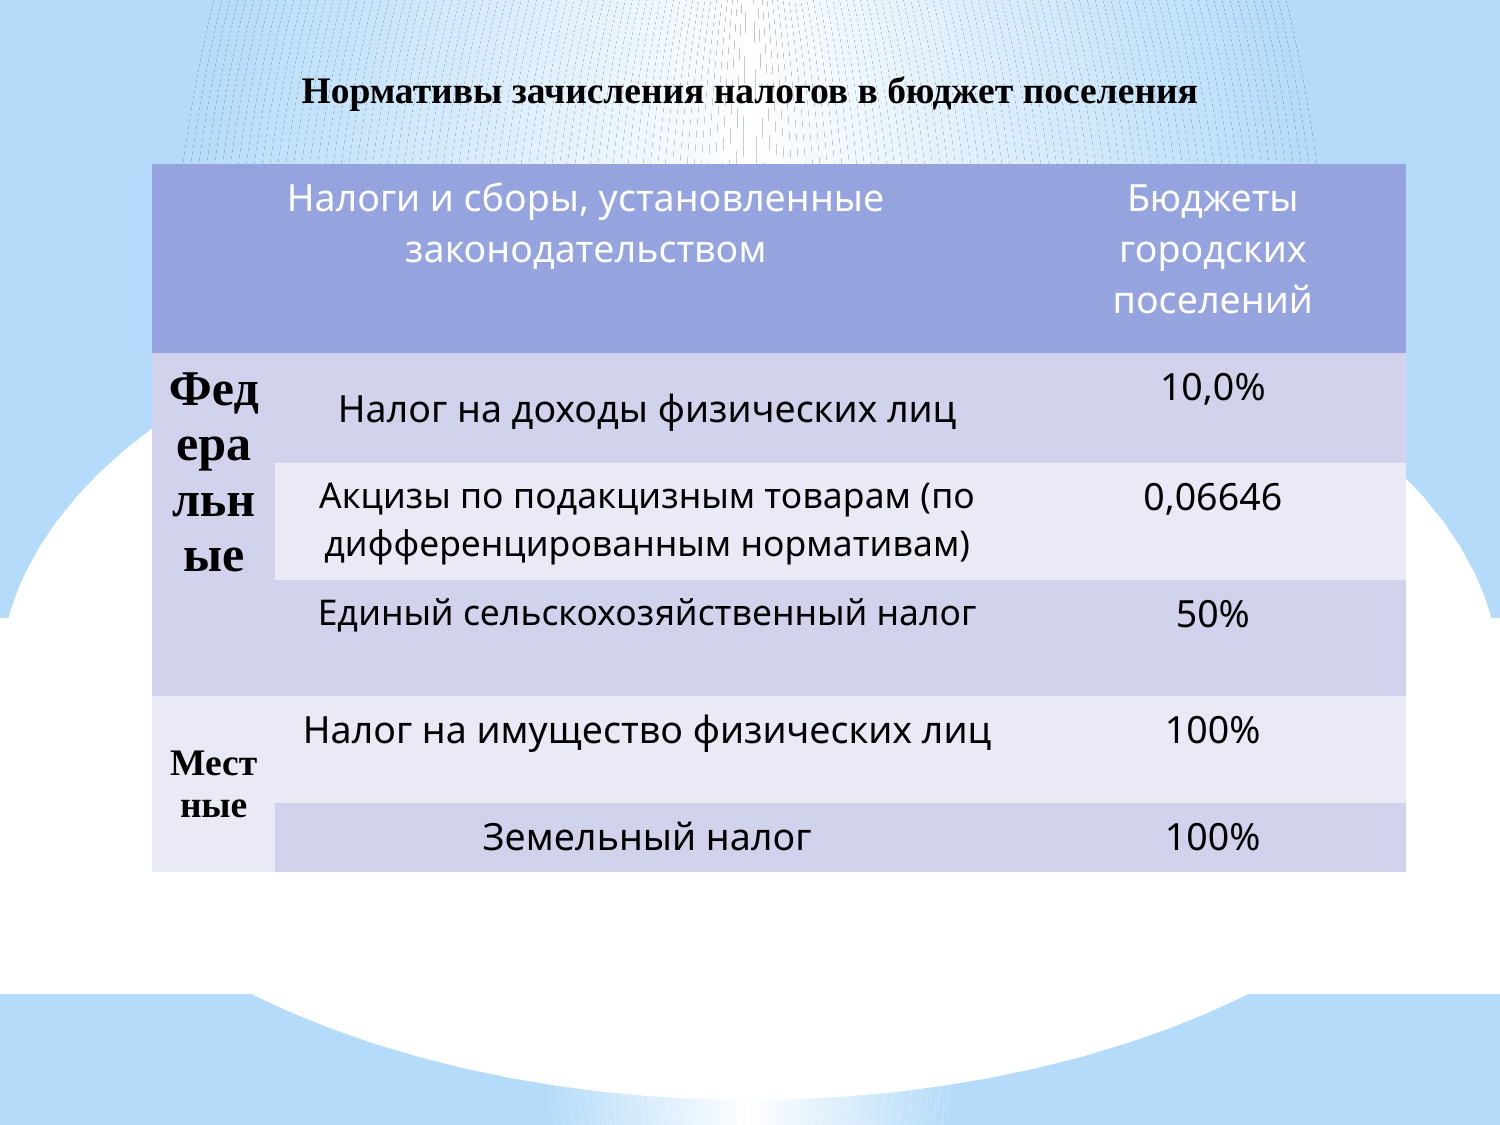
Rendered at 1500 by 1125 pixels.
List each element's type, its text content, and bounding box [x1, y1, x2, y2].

table_cell Единый сельскохозяйственный налог [275, 580, 1020, 696]
table_cell Местные [152, 696, 275, 872]
table_cell 100% [1020, 696, 1406, 803]
table_cell Акцизы по подакцизным товарам (по дифференцированным нормативам) [275, 463, 1020, 580]
table_cell Федеральные [152, 353, 275, 696]
table_cell Земельный налог [275, 803, 1020, 872]
table_cell Налог на доходы физических лиц [275, 353, 1020, 463]
table_cell Налог на имущество физических лиц [275, 696, 1020, 803]
table_cell 10,0% [1020, 353, 1406, 463]
table_cell 0,06646 [1020, 463, 1406, 580]
table_header Бюджеты городских поселений [1020, 164, 1406, 353]
table_cell 50% [1020, 580, 1406, 696]
table_cell 100% [1020, 803, 1406, 872]
title Нормативы зачисления налогов в бюджет поселения Поддорского муниципального района [46, 58, 1454, 153]
table_header Налоги и сборы, установленные законодательством [152, 164, 1020, 353]
